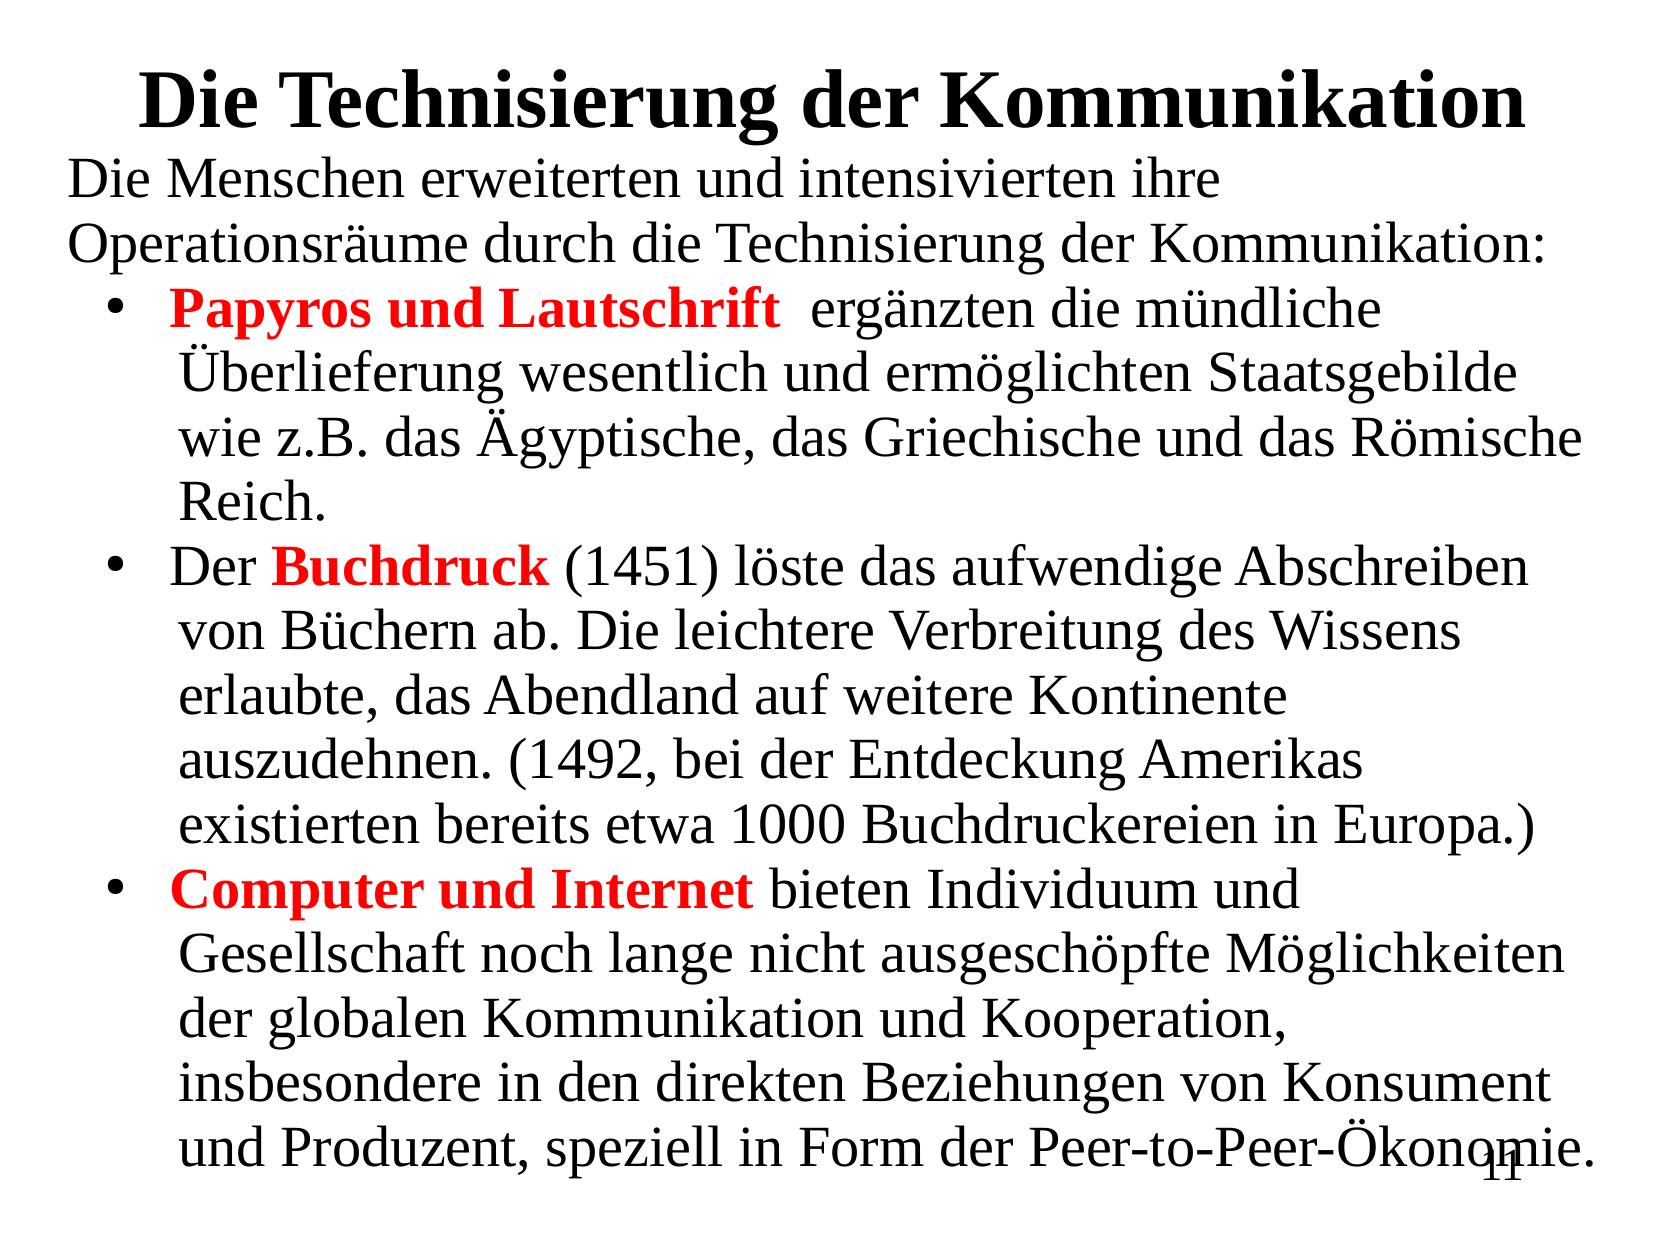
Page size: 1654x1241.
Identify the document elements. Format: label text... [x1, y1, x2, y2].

text_box <Foliennummer> [1326, 1132, 1654, 1203]
text_box Die Technisierung der Kommunikation Die Menschen erweiterten und intensivierten ihre Operationsräume durch die Technisierung der Kommunikation: Papyros und Lautschrift ergänzten die mündliche Überlieferung wesentlich und ermöglichten Staatsgebilde wie z.B. das Ägyptische, das Griechische und das Römische Reich. Der Buchdruck (1451) löste das aufwendige Abschreiben von Büchern ab. Die leichtere Verbreitung des Wissens erlaubte, das Abendland auf weitere Kontinente auszudehnen. (1492, bei der Entdeckung Amerikas existierten bereits etwa 1000 Buchdruckereien in Europa.) Computer und Internet bieten Individuum und Gesellschaft noch lange nicht ausgeschöpfte Möglichkeiten der globalen Kommunikation und Kooperation, insbesondere in den direkten Beziehungen von Konsument und Produzent, speziell in Form der Peer-to-Peer-Ökonomie. [52, 46, 1615, 1200]
